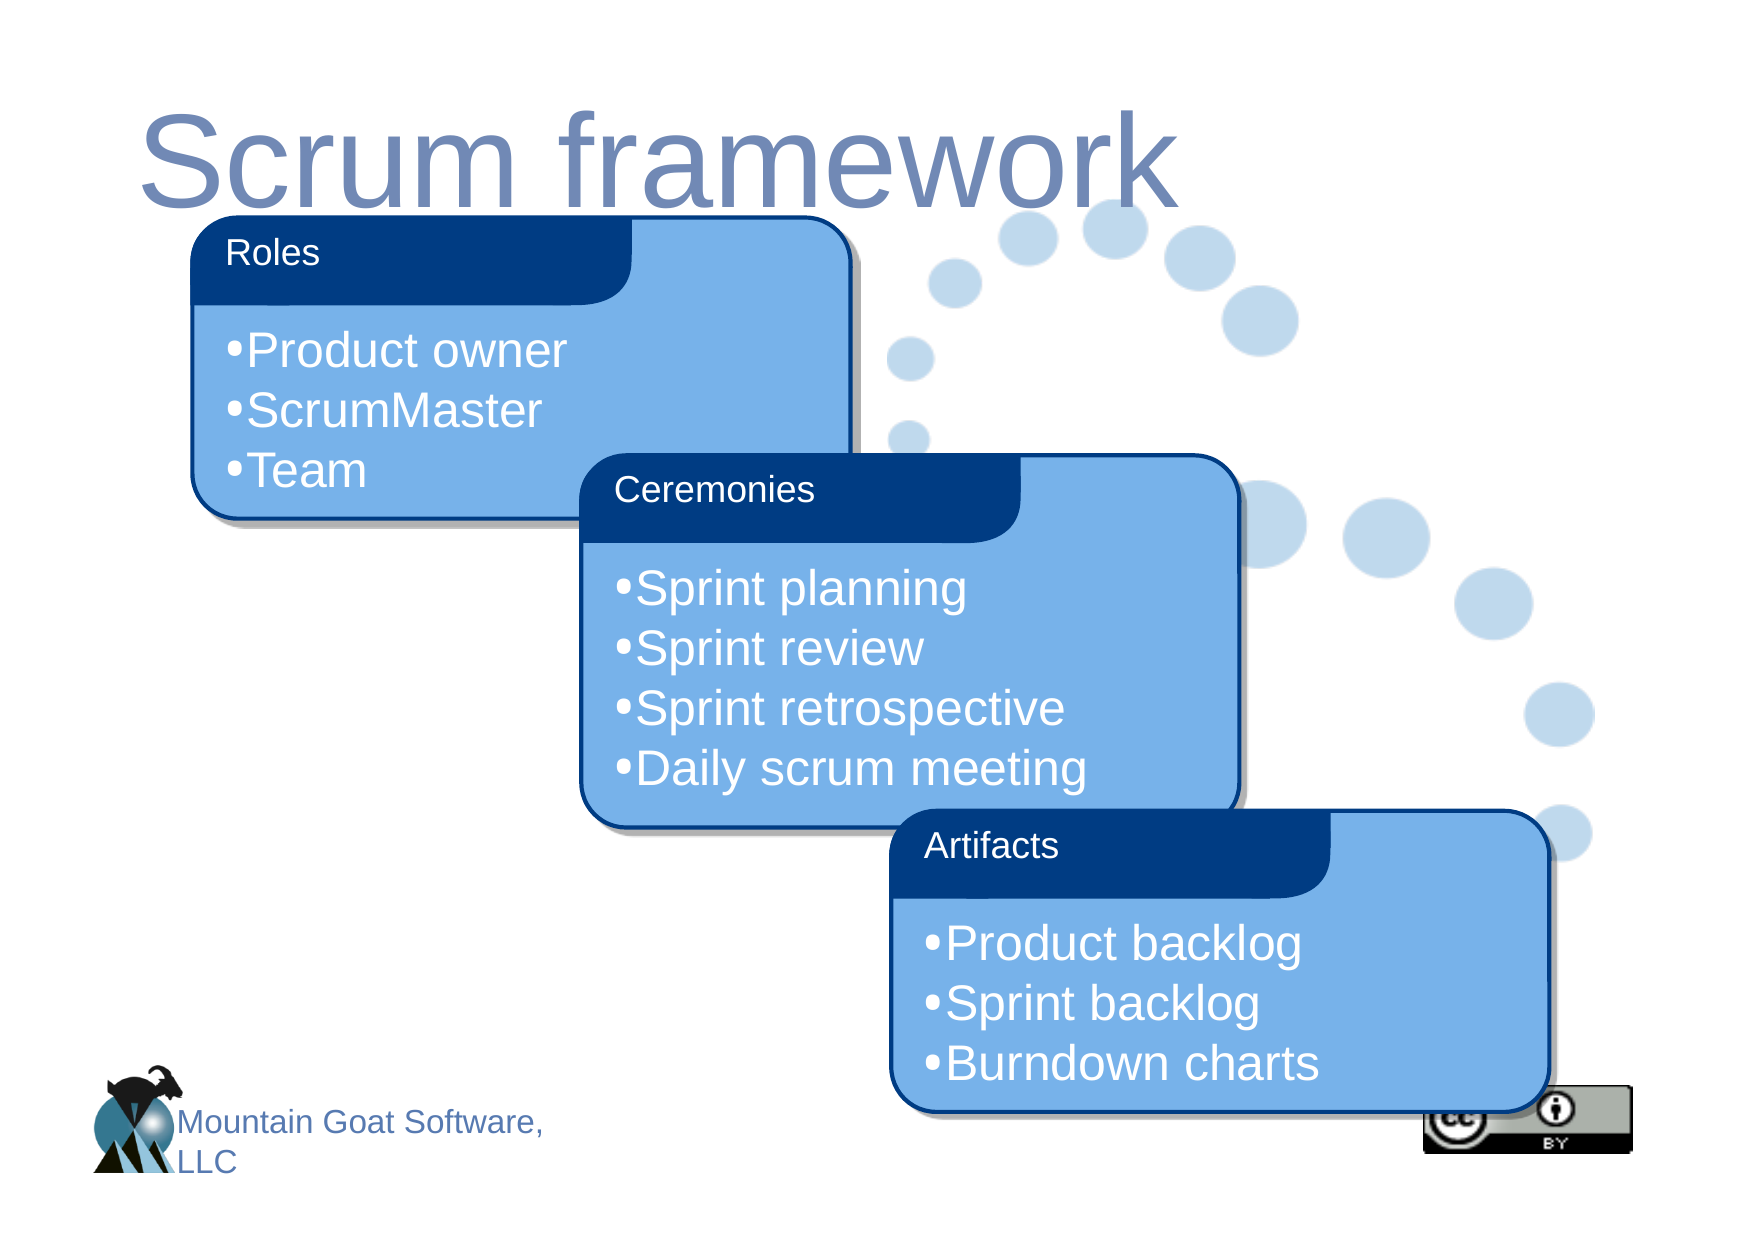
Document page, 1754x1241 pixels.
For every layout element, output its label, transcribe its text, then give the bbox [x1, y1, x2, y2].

picture [887, 828, 897, 1043]
picture [1423, 1085, 1633, 1154]
text_box Scrum framework [129, 75, 1639, 233]
text_box Product backlog Sprint backlog Burndown charts [913, 902, 1515, 1097]
text_box [190, 217, 1550, 1112]
picture [887, 233, 1595, 1043]
text_box Product owner ScrumMaster Team [214, 309, 663, 504]
picture [93, 1065, 183, 1173]
text_box Sprint planning Sprint review Sprint retrospective Daily scrum meeting [603, 546, 1191, 802]
text_box Artifacts [915, 812, 1254, 895]
text_box Roles [216, 219, 555, 302]
text_box Ceremonies [605, 457, 983, 540]
